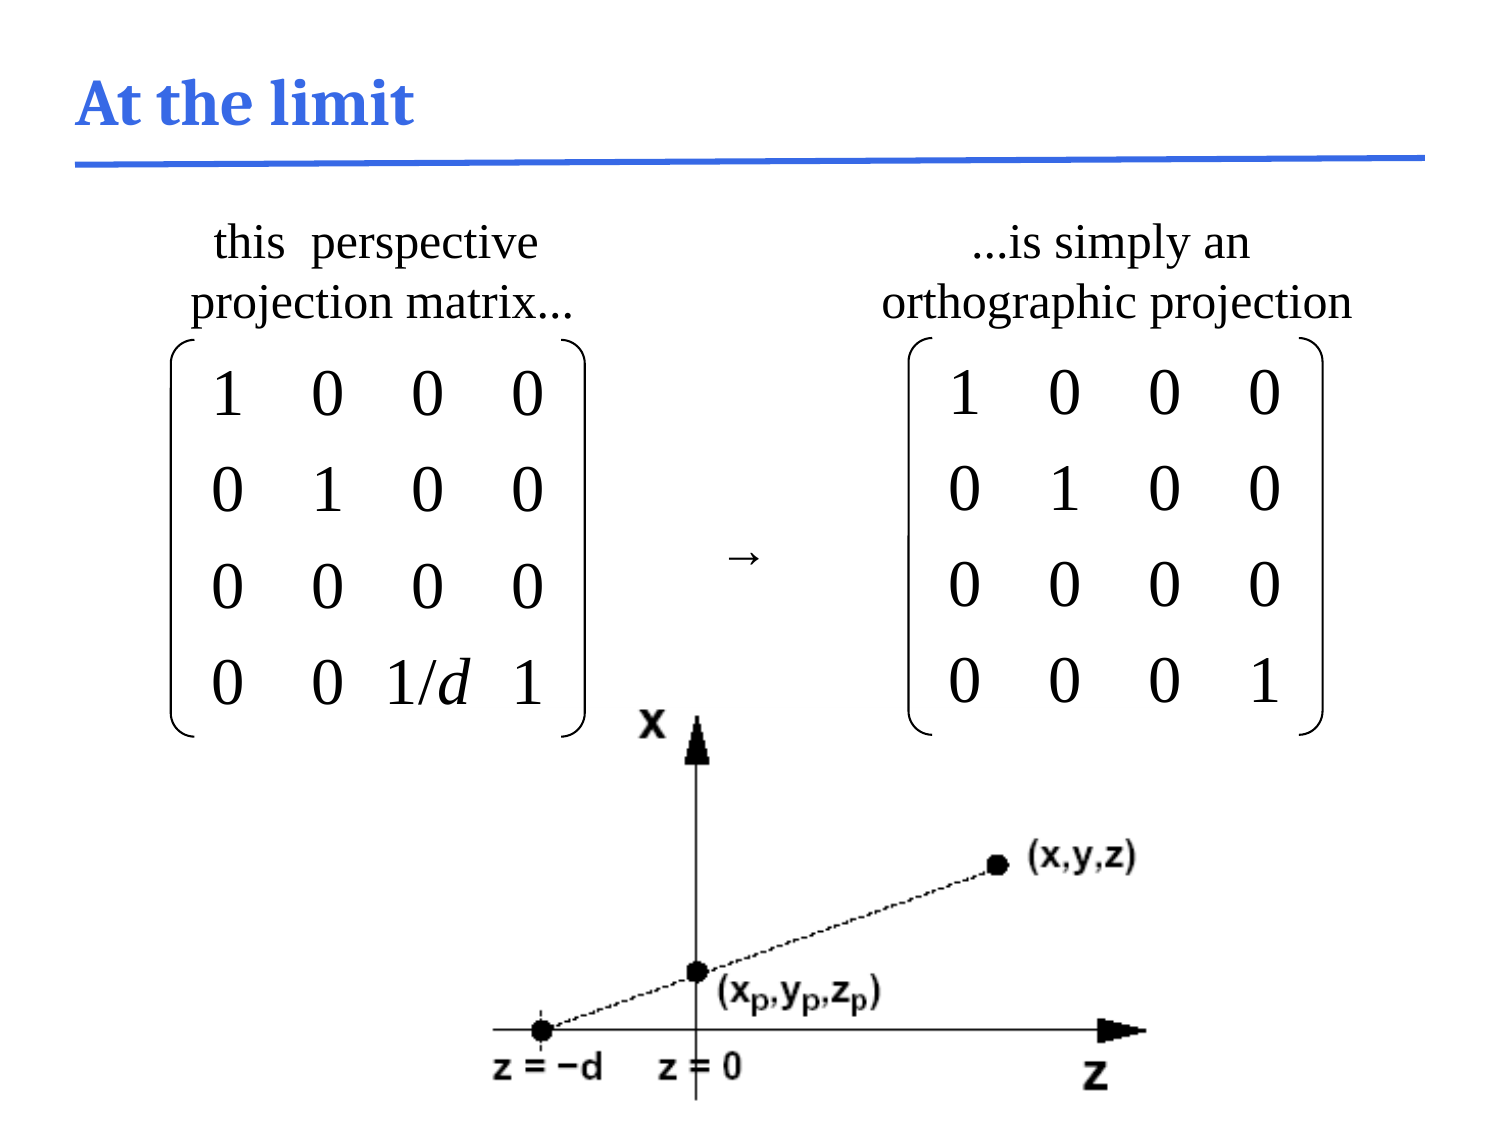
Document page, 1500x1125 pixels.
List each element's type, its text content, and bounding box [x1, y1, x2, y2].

title At the limit [75, 9, 1351, 198]
text_box 0 1 0 0 [1022, 347, 1109, 716]
text_box 0 0 0 1 [484, 349, 571, 718]
text_box 0 1 0 0 [284, 349, 371, 718]
text_box 0 0 0 1 [1222, 347, 1309, 716]
picture [426, 706, 1161, 1111]
text_box → [703, 510, 784, 586]
text_box 0 0 0 1/d [384, 349, 471, 718]
text_box this perspective projection matrix... [77, 201, 688, 337]
text_box 0 0 0 0 [1122, 347, 1209, 716]
text_box 1 0 0 0 [184, 349, 271, 718]
text_box ...is simply an orthographic projection [849, 201, 1385, 337]
text_box 1 0 0 0 [922, 347, 1009, 716]
